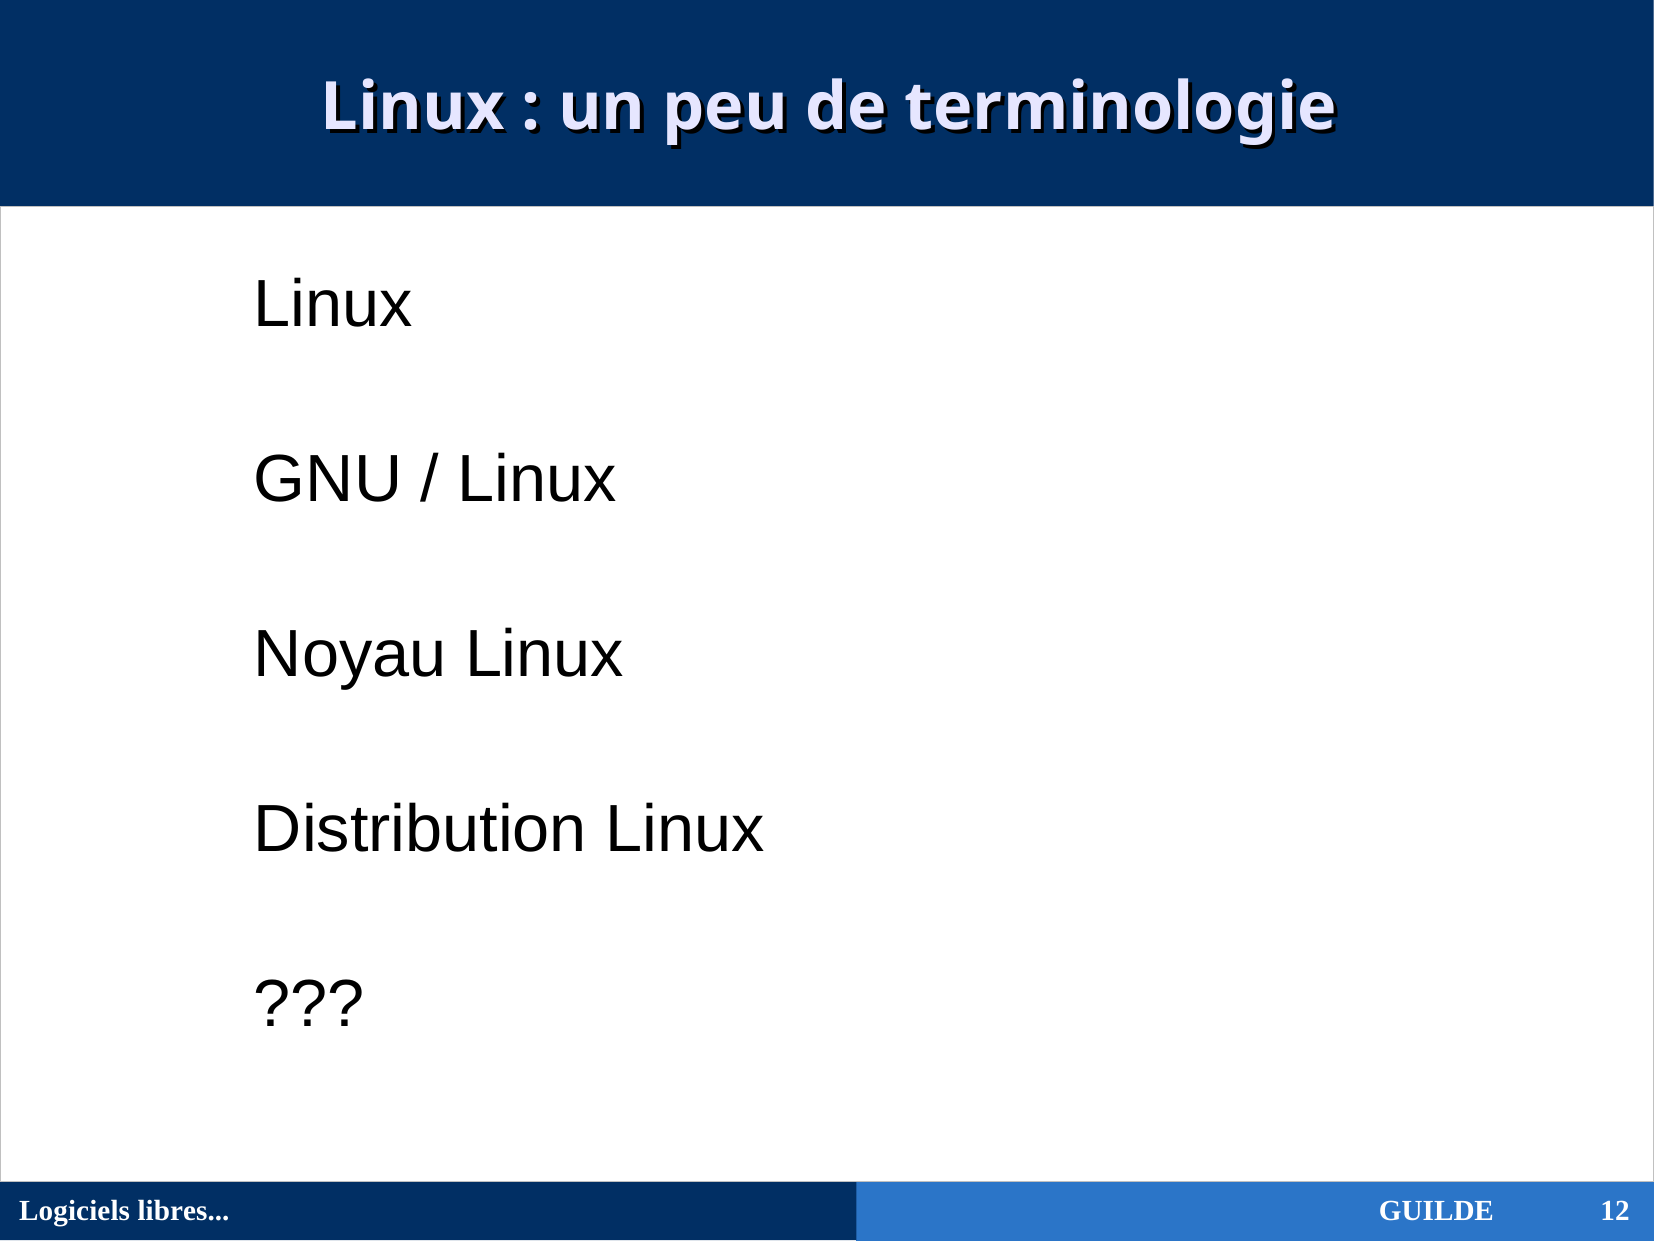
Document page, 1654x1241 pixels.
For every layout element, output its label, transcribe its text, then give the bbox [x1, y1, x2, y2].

list Linux GNU / Linux Noyau Linux Distribution Linux ??? [236, 265, 1388, 1152]
title Linux : un peu de terminologie [123, 0, 1536, 208]
